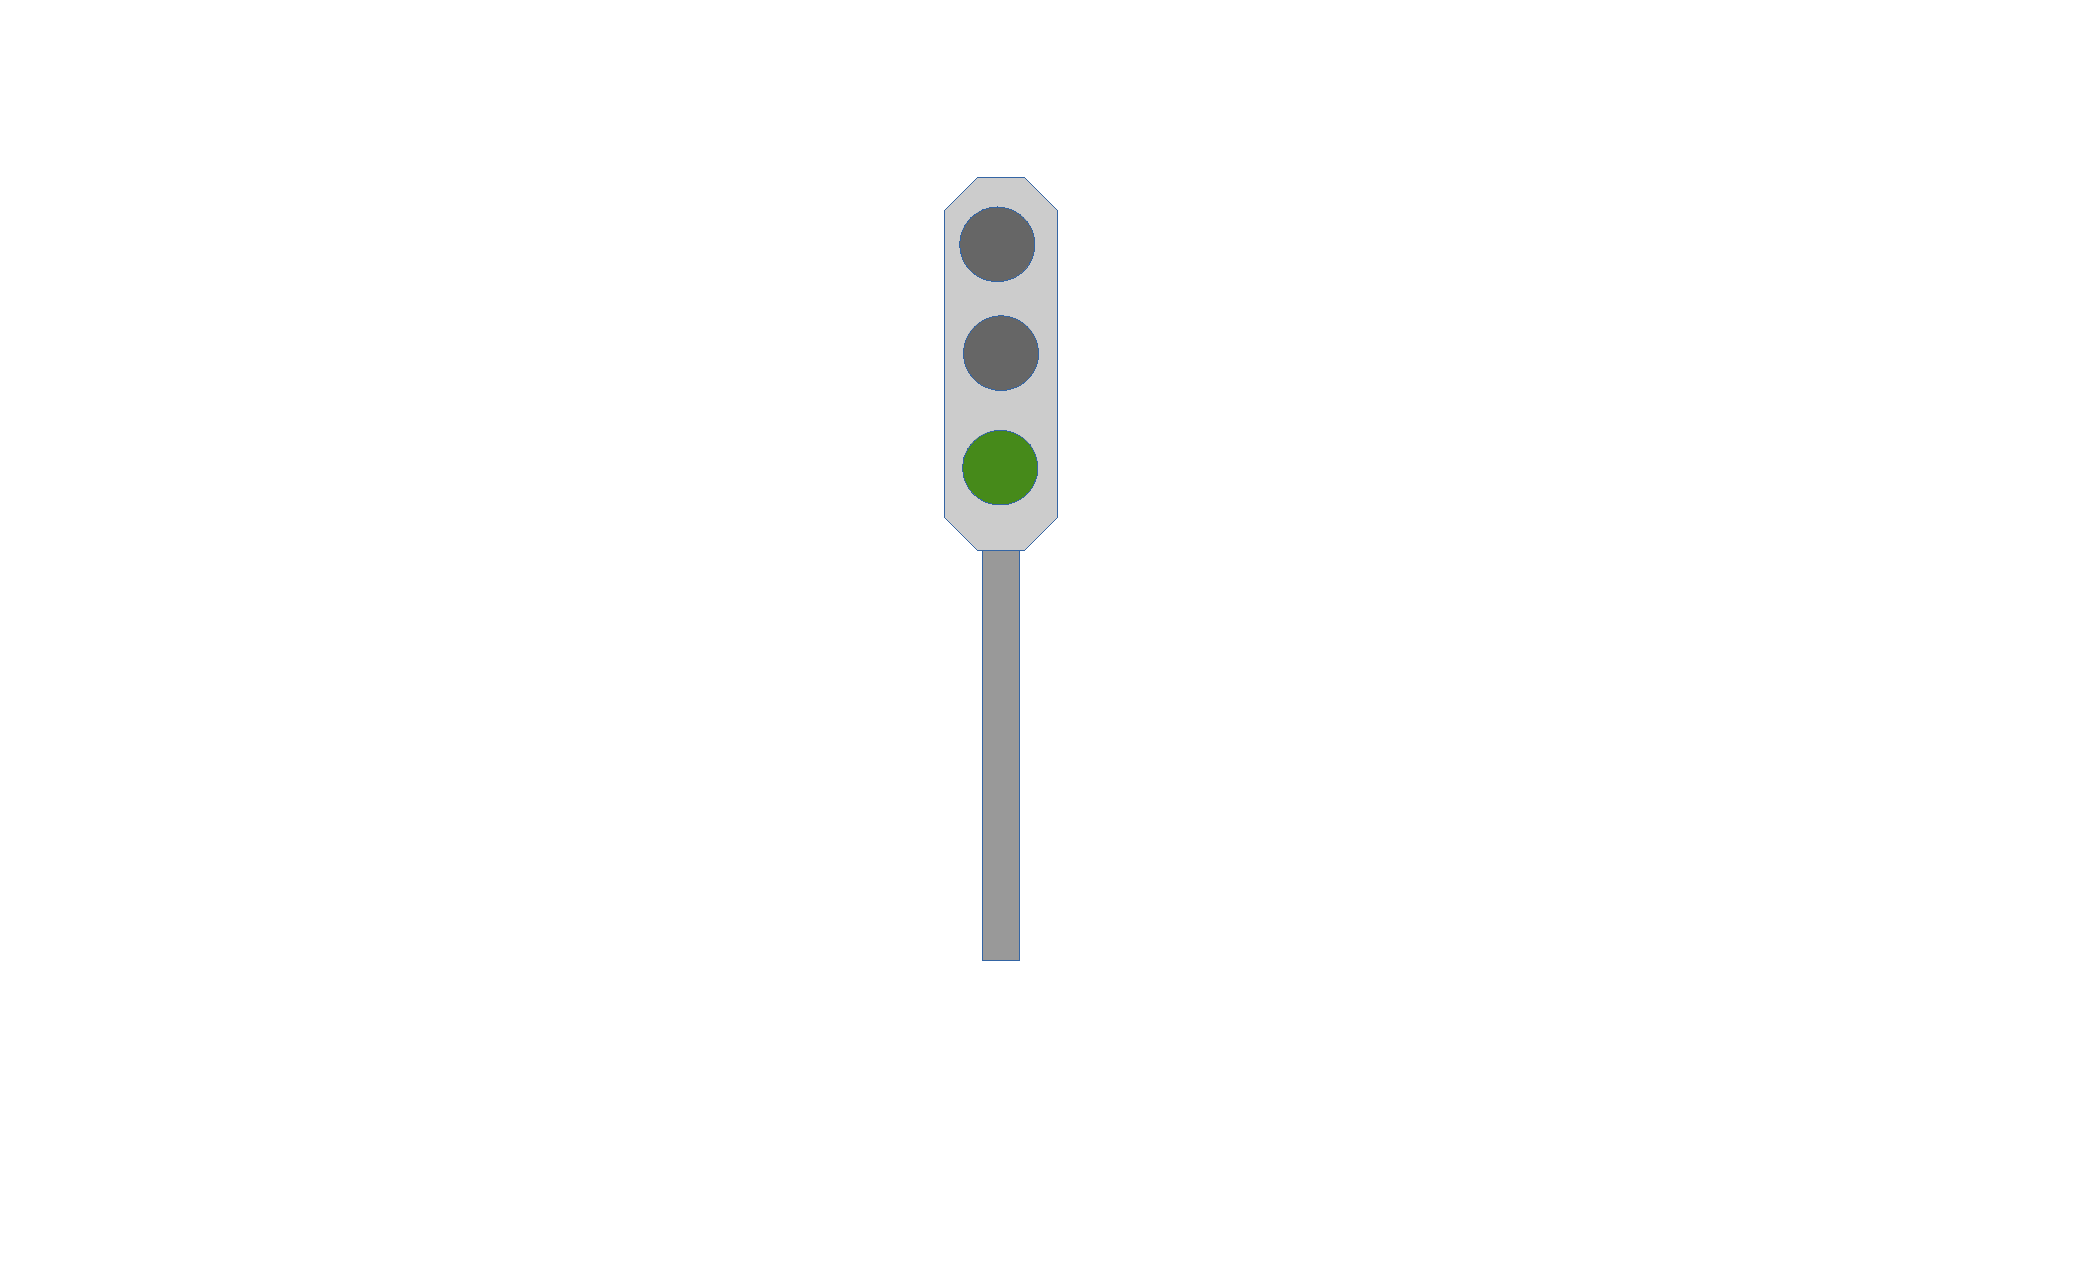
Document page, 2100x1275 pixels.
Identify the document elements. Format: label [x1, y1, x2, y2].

text_box [944, 177, 1058, 961]
